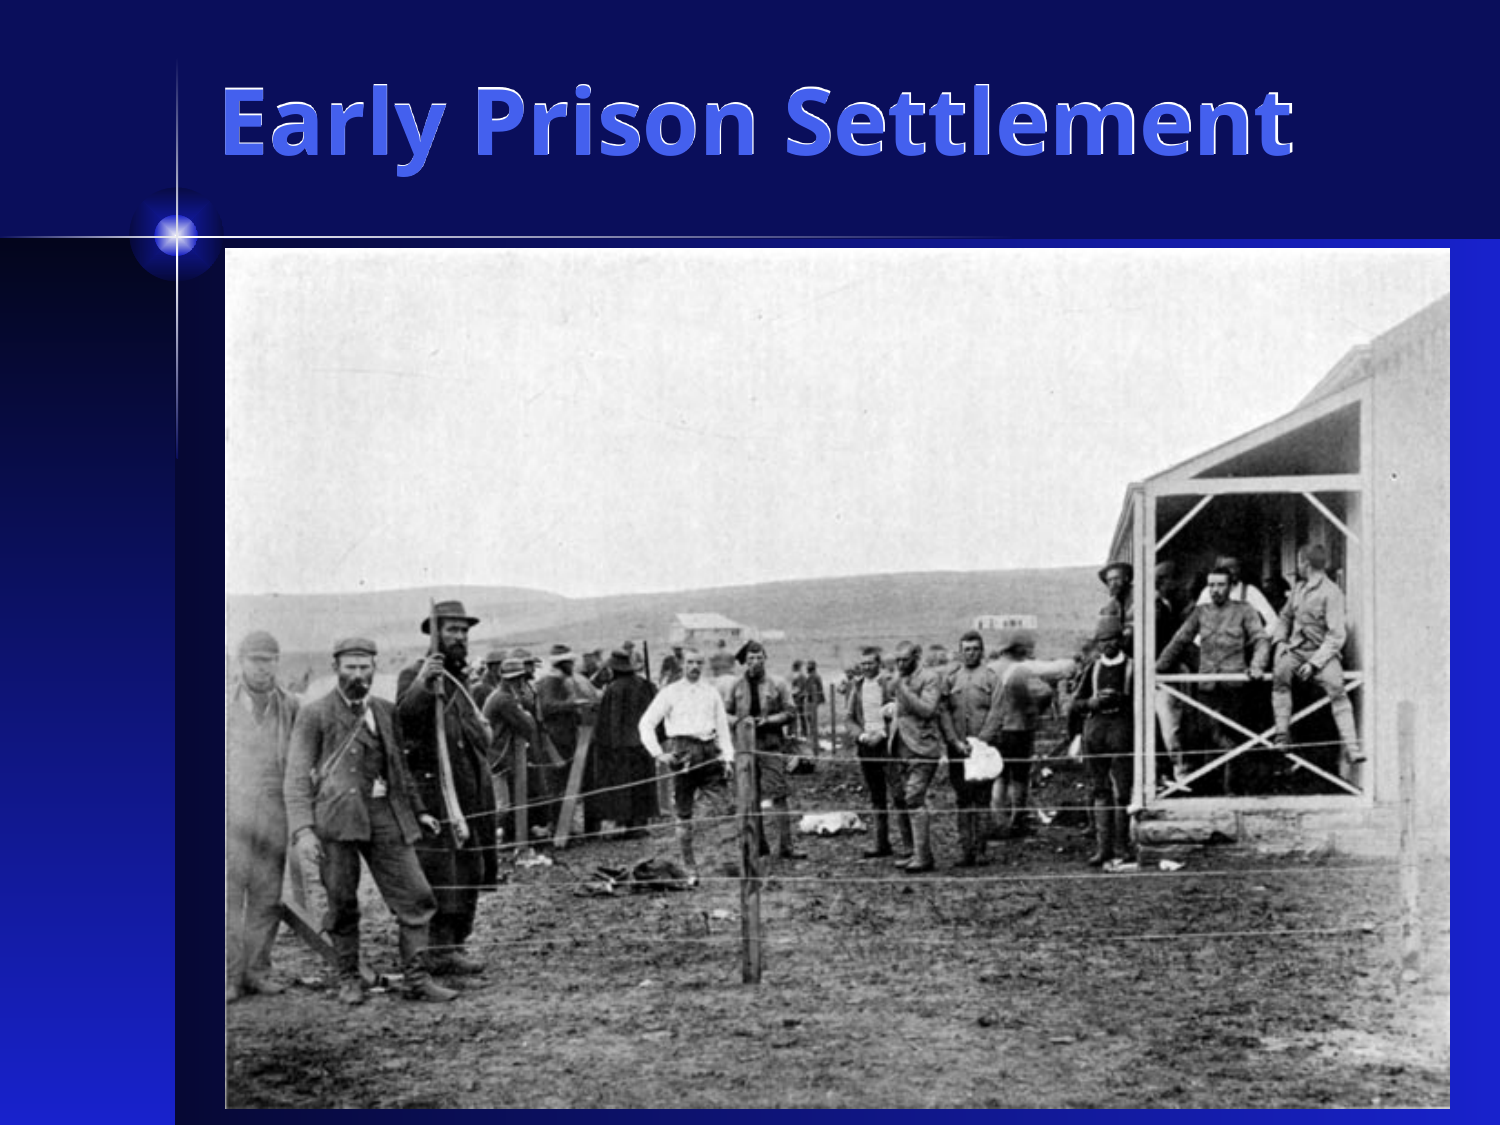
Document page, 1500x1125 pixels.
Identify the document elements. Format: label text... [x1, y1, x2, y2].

title Early Prison Settlement [24, 24, 1488, 213]
picture [225, 248, 1450, 1109]
